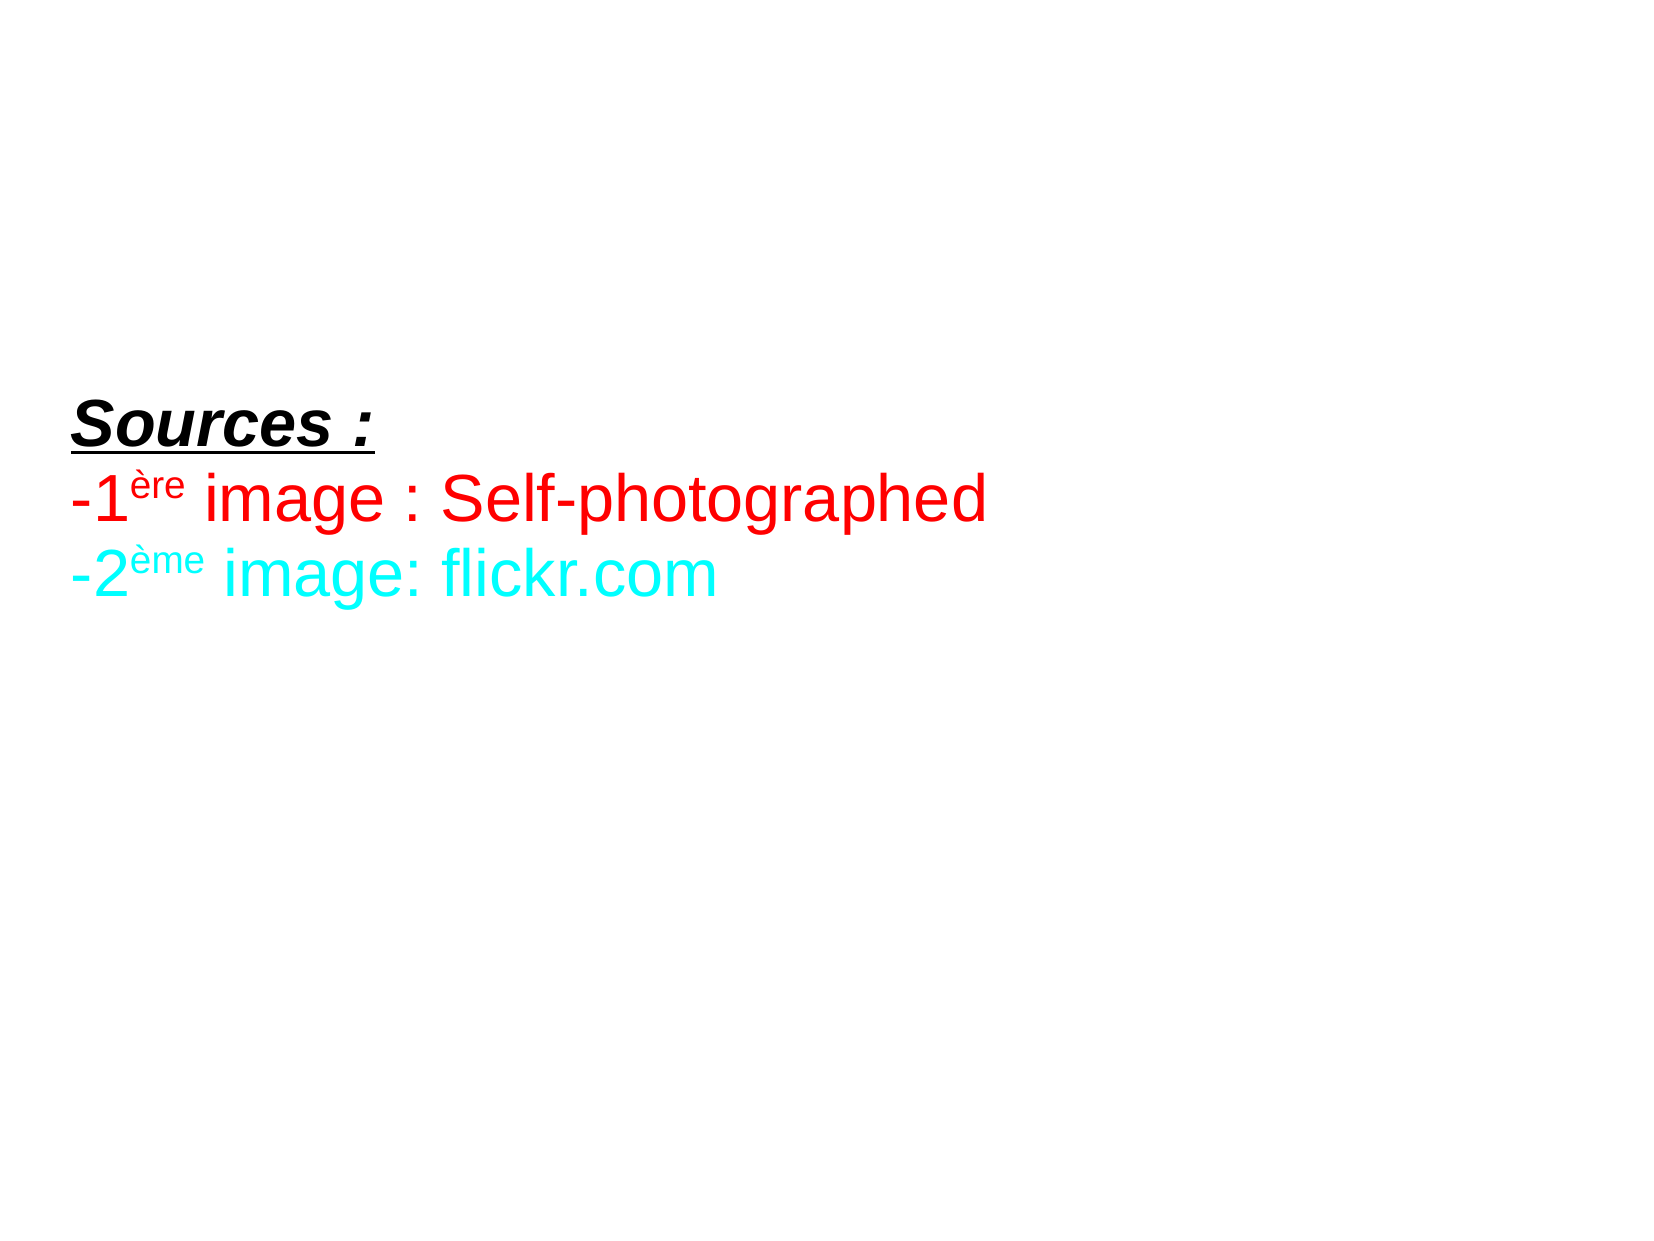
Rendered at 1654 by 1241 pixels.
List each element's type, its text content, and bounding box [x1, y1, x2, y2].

subtitle Sources : -1ère image : Self-photographed -2ème image: flickr.com [70, 55, 1559, 1016]
